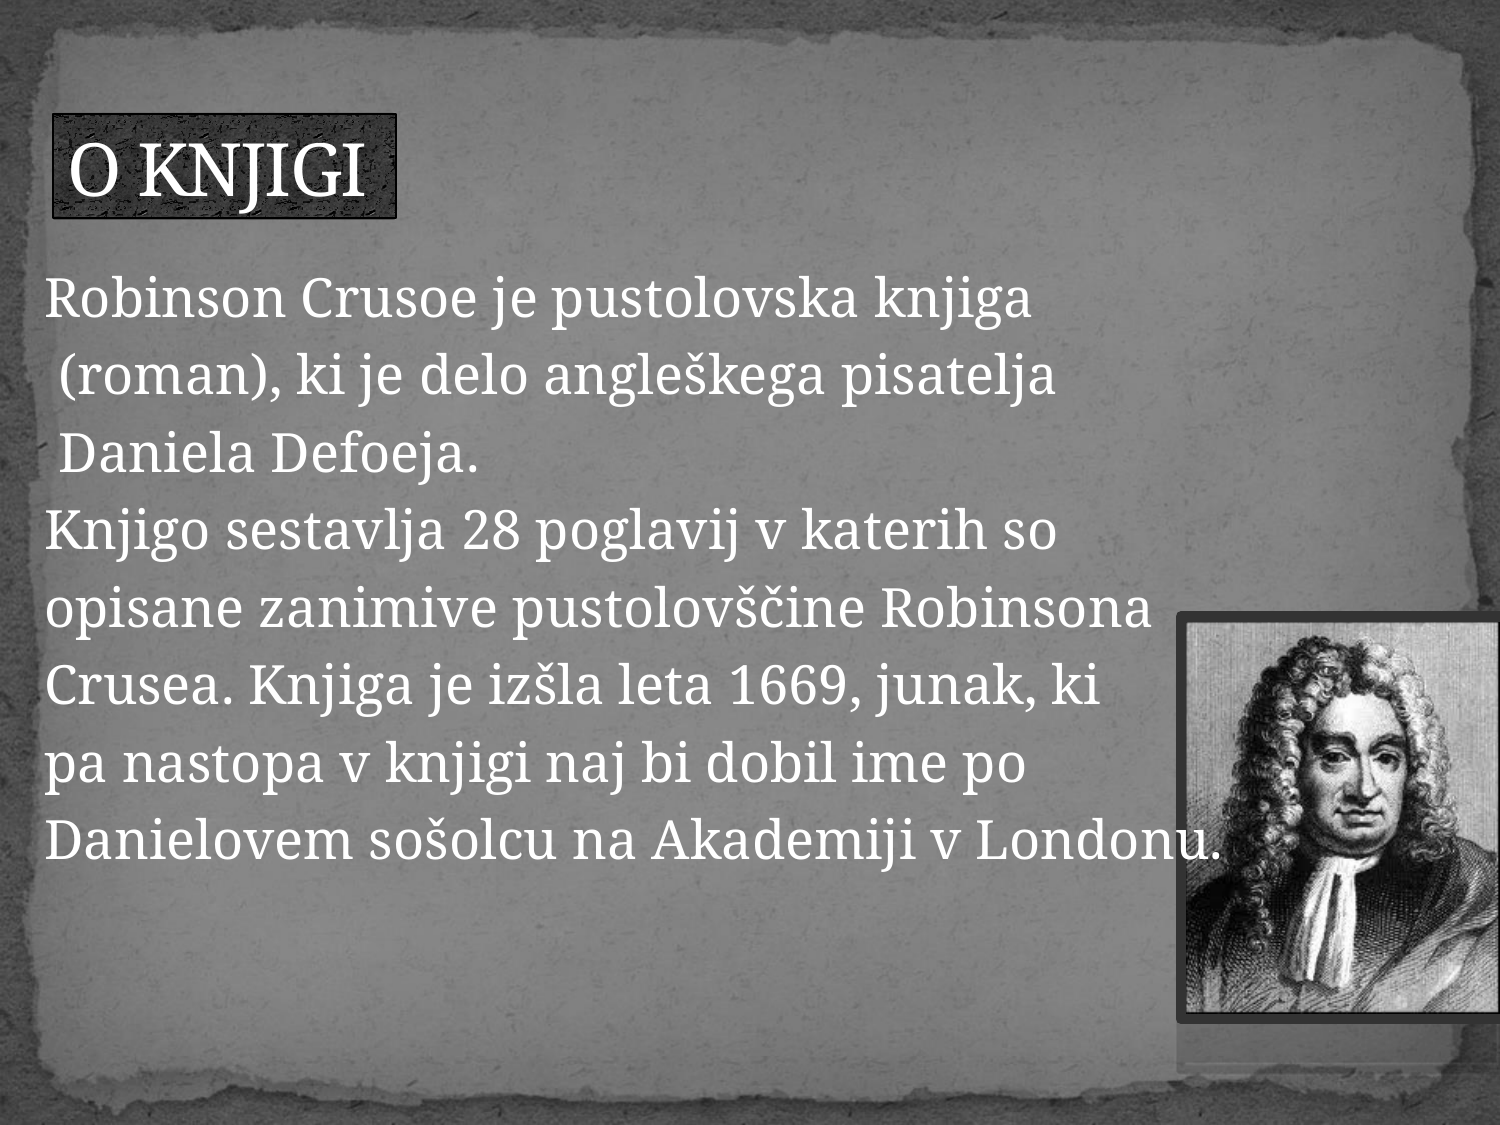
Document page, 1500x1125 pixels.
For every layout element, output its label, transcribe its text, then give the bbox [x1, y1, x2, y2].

picture [0, 0, 1500, 1125]
title O KNJIGI [53, 113, 396, 219]
list Robinson Crusoe je pustolovska knjiga (roman), ki je delo angleškega pisatelja Daniela Defoeja. Knjigo sestavlja 28 poglavij v katerih so opisane zanimive pustolovščine Robinsona Crusea. Knjiga je izšla leta 1669, junak, ki pa nastopa v knjigi naj bi dobil ime po Danielovem sošolcu na Akademiji v Londonu. [29, 255, 1255, 998]
picture [1185, 621, 1500, 1014]
